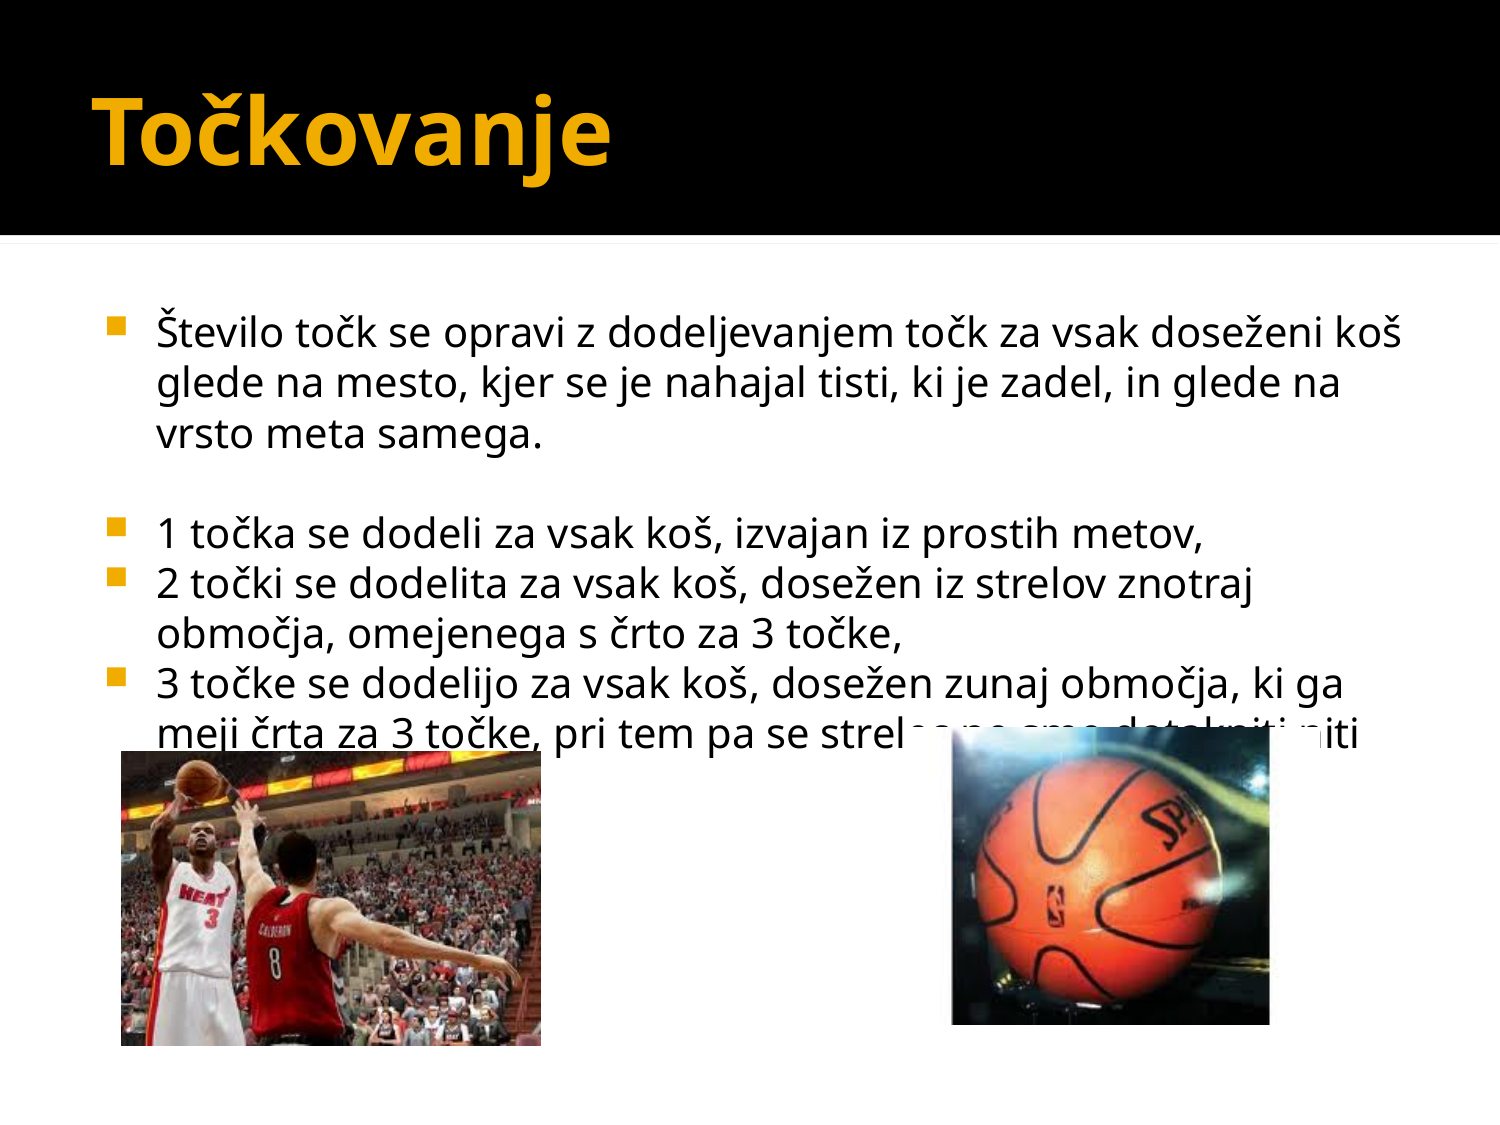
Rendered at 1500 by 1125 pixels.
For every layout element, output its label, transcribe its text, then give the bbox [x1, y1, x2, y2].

title Točkovanje [75, 25, 1425, 231]
list Število točk se opravi z dodeljevanjem točk za vsak doseženi koš glede na mesto, kjer se je nahajal tisti, ki je zadel, in glede na vrsto meta samega. 1 točka se dodeli za vsak koš, izvajan iz prostih metov, 2 točki se dodelita za vsak koš, dosežen iz strelov znotraj območja, omejenega s črto za 3 točke, 3 točke se dodelijo za vsak koš, dosežen zunaj območja, ki ga meji črta za 3 točke, pri tem pa se strelec ne sme dotakniti niti same črte. [75, 291, 1425, 1050]
picture [121, 751, 541, 1046]
picture [903, 727, 1320, 1025]
